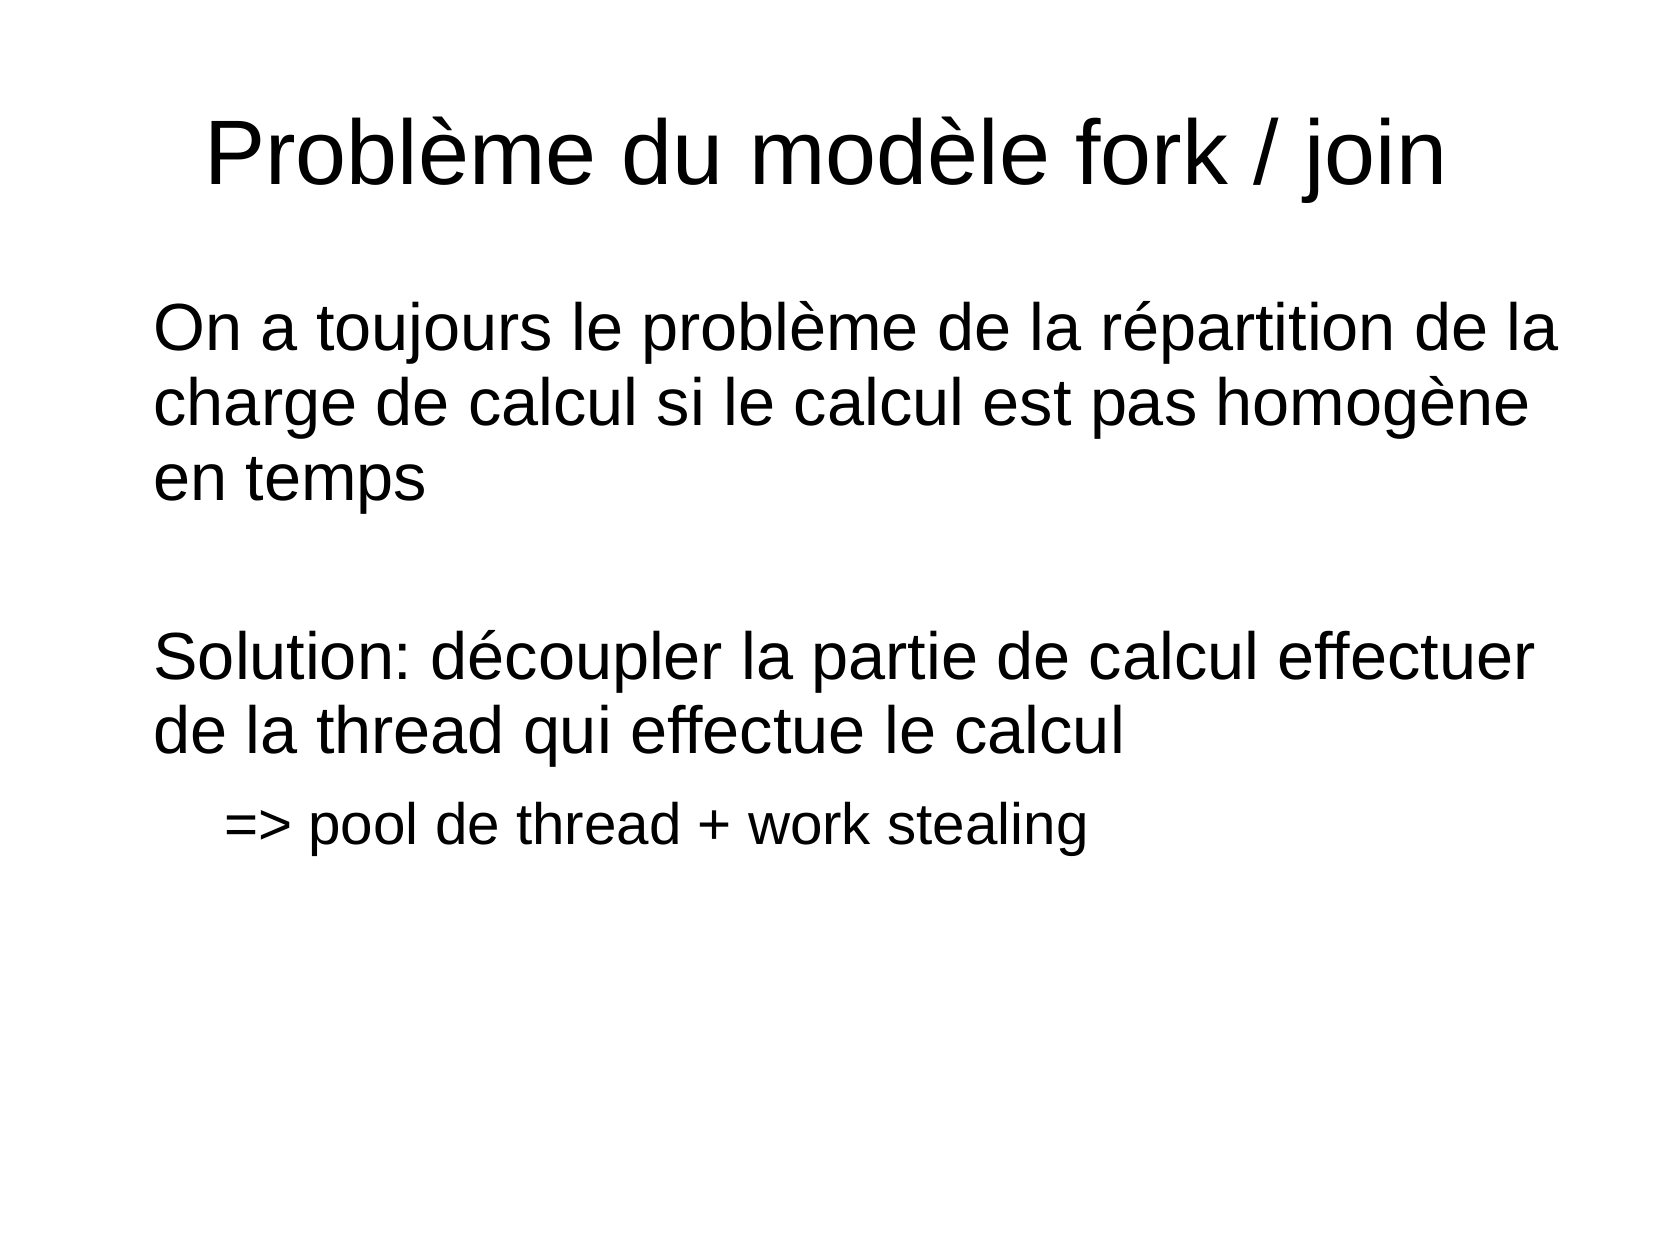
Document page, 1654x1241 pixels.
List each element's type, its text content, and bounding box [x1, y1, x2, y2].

list On a toujours le problème de la répartition de la charge de calcul si le calcul est pas homogène en temps Solution: découpler la partie de calcul effectuer de la thread qui effectue le calcul => pool de thread + work stealing [82, 290, 1571, 1010]
title Problème du modèle fork / join [82, 49, 1571, 257]
